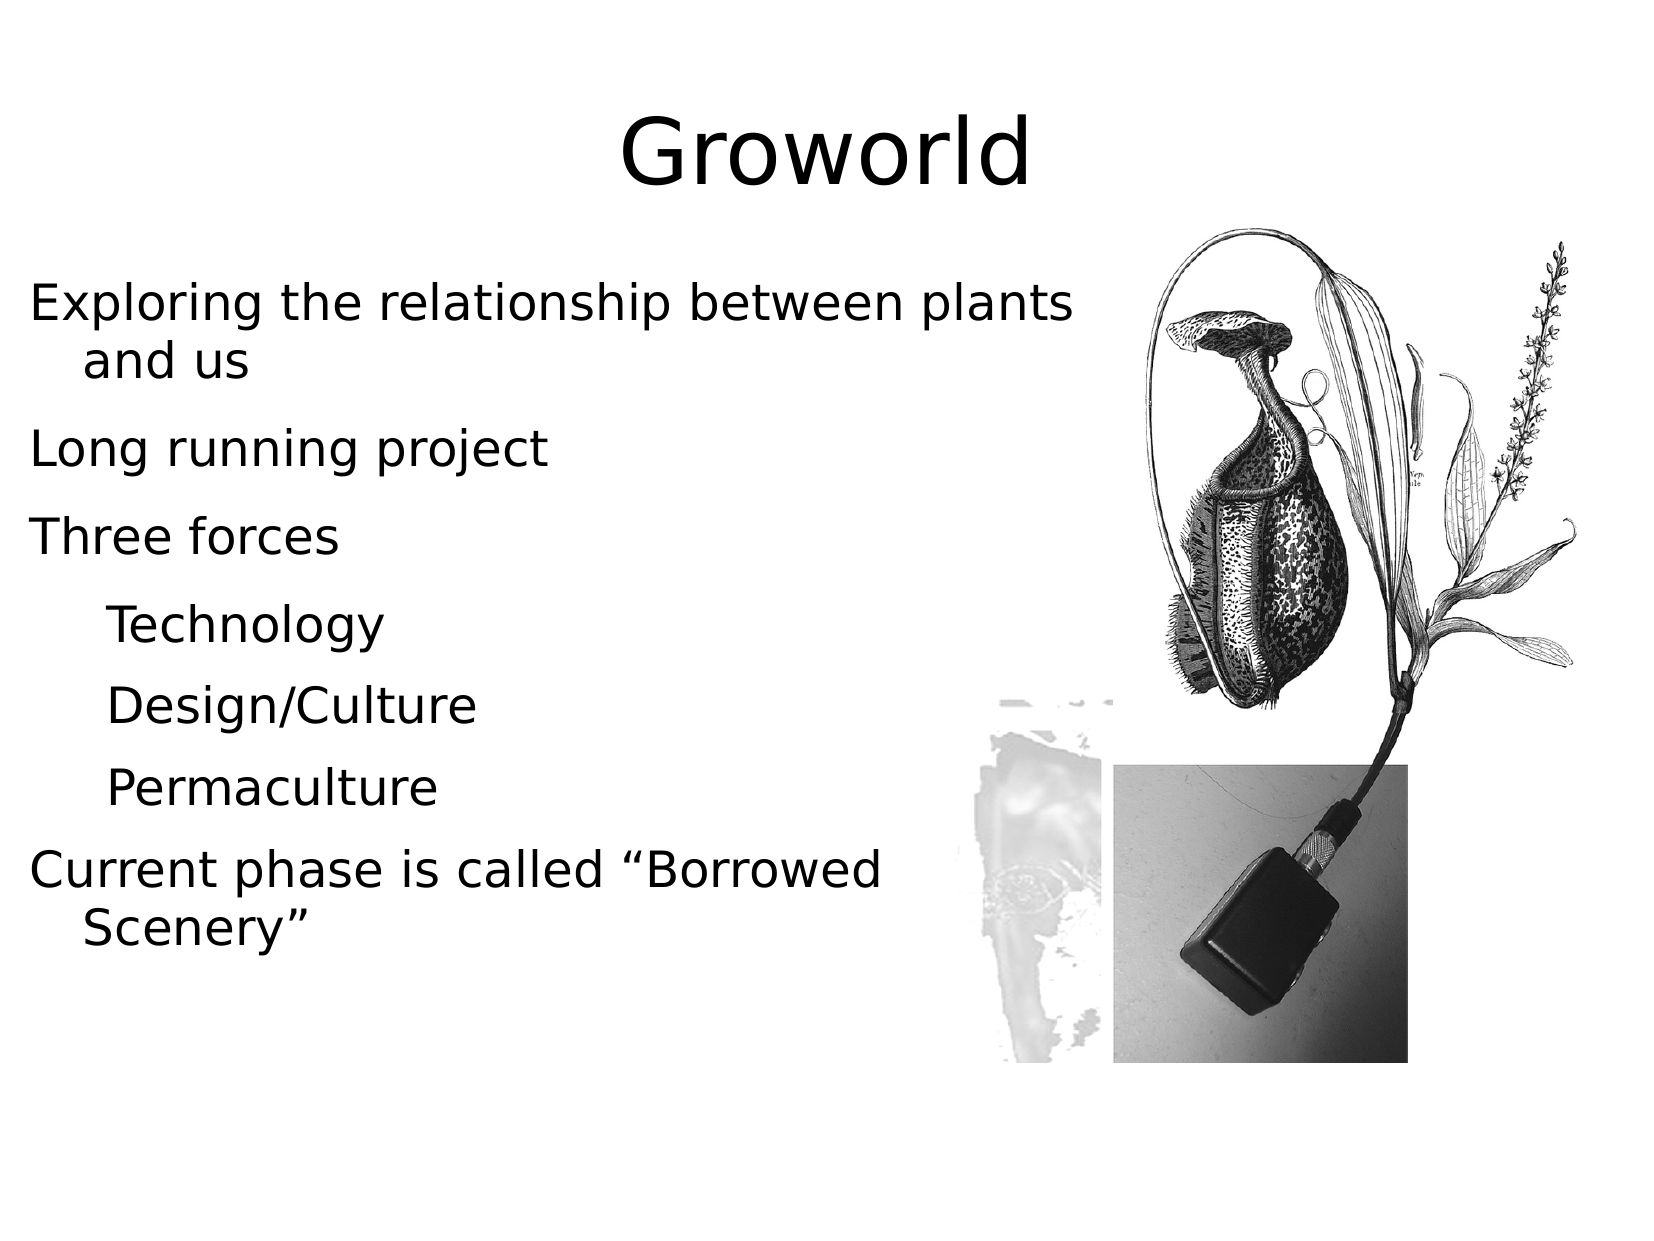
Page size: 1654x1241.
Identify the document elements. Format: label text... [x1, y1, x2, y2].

list Exploring the relationship between plants and us Long running project Three forces Technology Design/Culture Permaculture Current phase is called “Borrowed Scenery” [12, 274, 1093, 1093]
title Groworld [82, 49, 1571, 257]
picture [885, 196, 1635, 1063]
